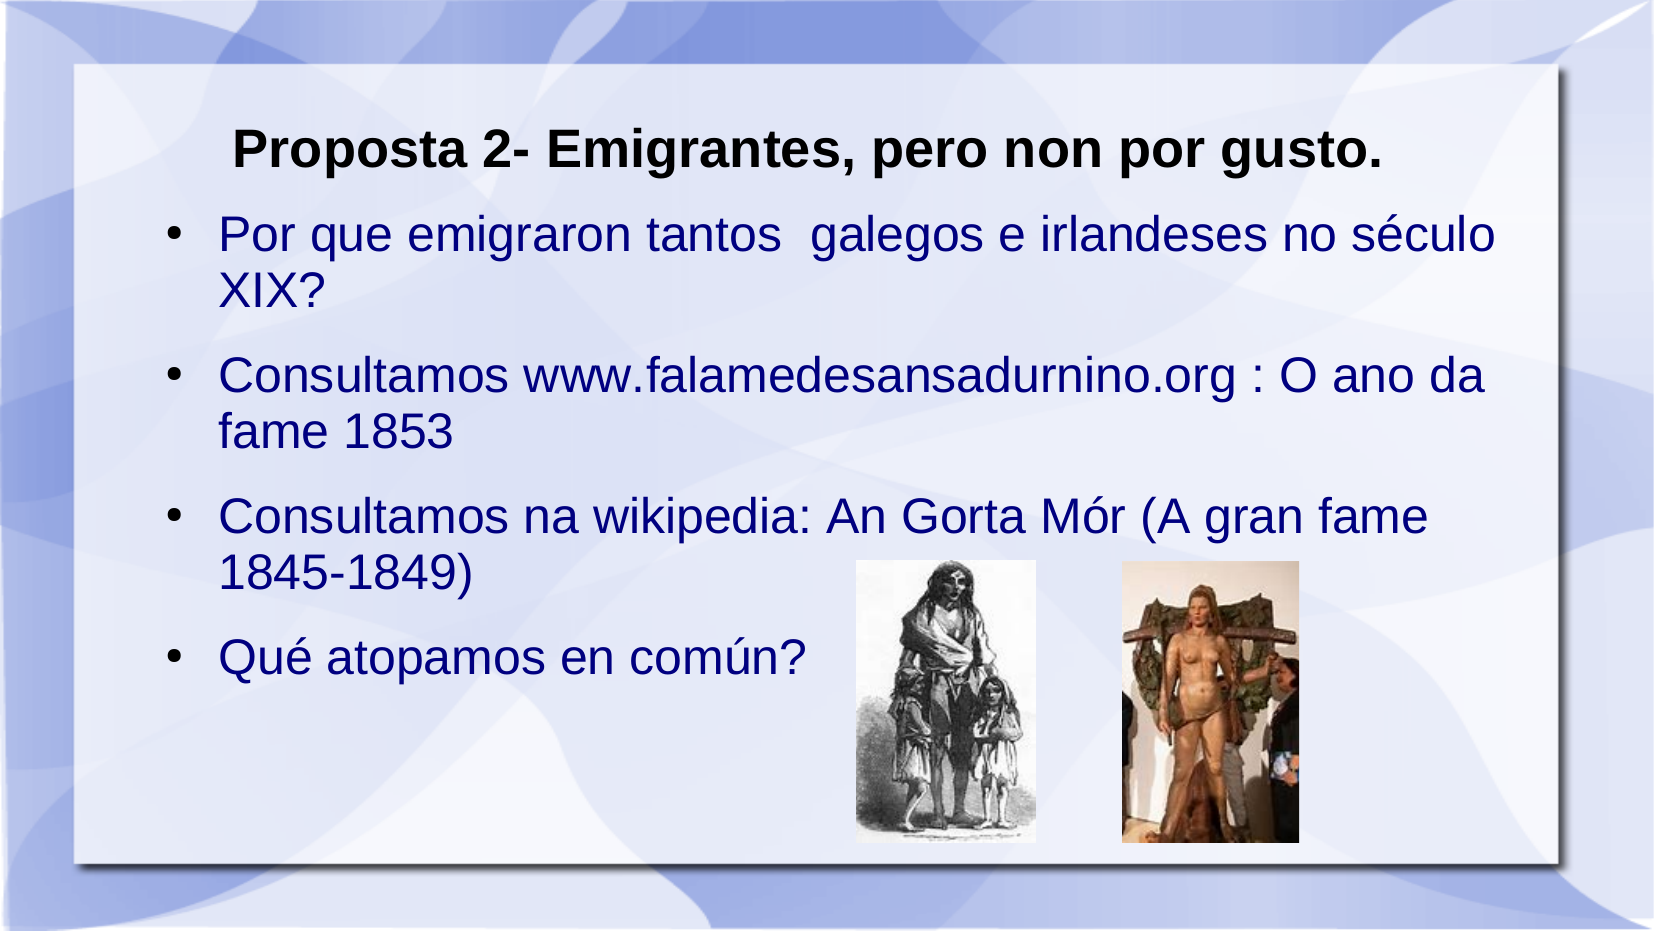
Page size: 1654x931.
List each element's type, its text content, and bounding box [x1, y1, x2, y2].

list Por que emigraron tantos galegos e irlandeses no século XIX? Consultamos www.falamedesansadurnino.org : O ano da fame 1853 Consultamos na wikipedia: An Gorta Mór (A gran fame 1845-1849) Qué atopamos en común? [147, 206, 1506, 865]
picture [0, 0, 1654, 931]
title Proposta 2- Emigrantes, pero non por gusto. [82, 57, 1536, 240]
